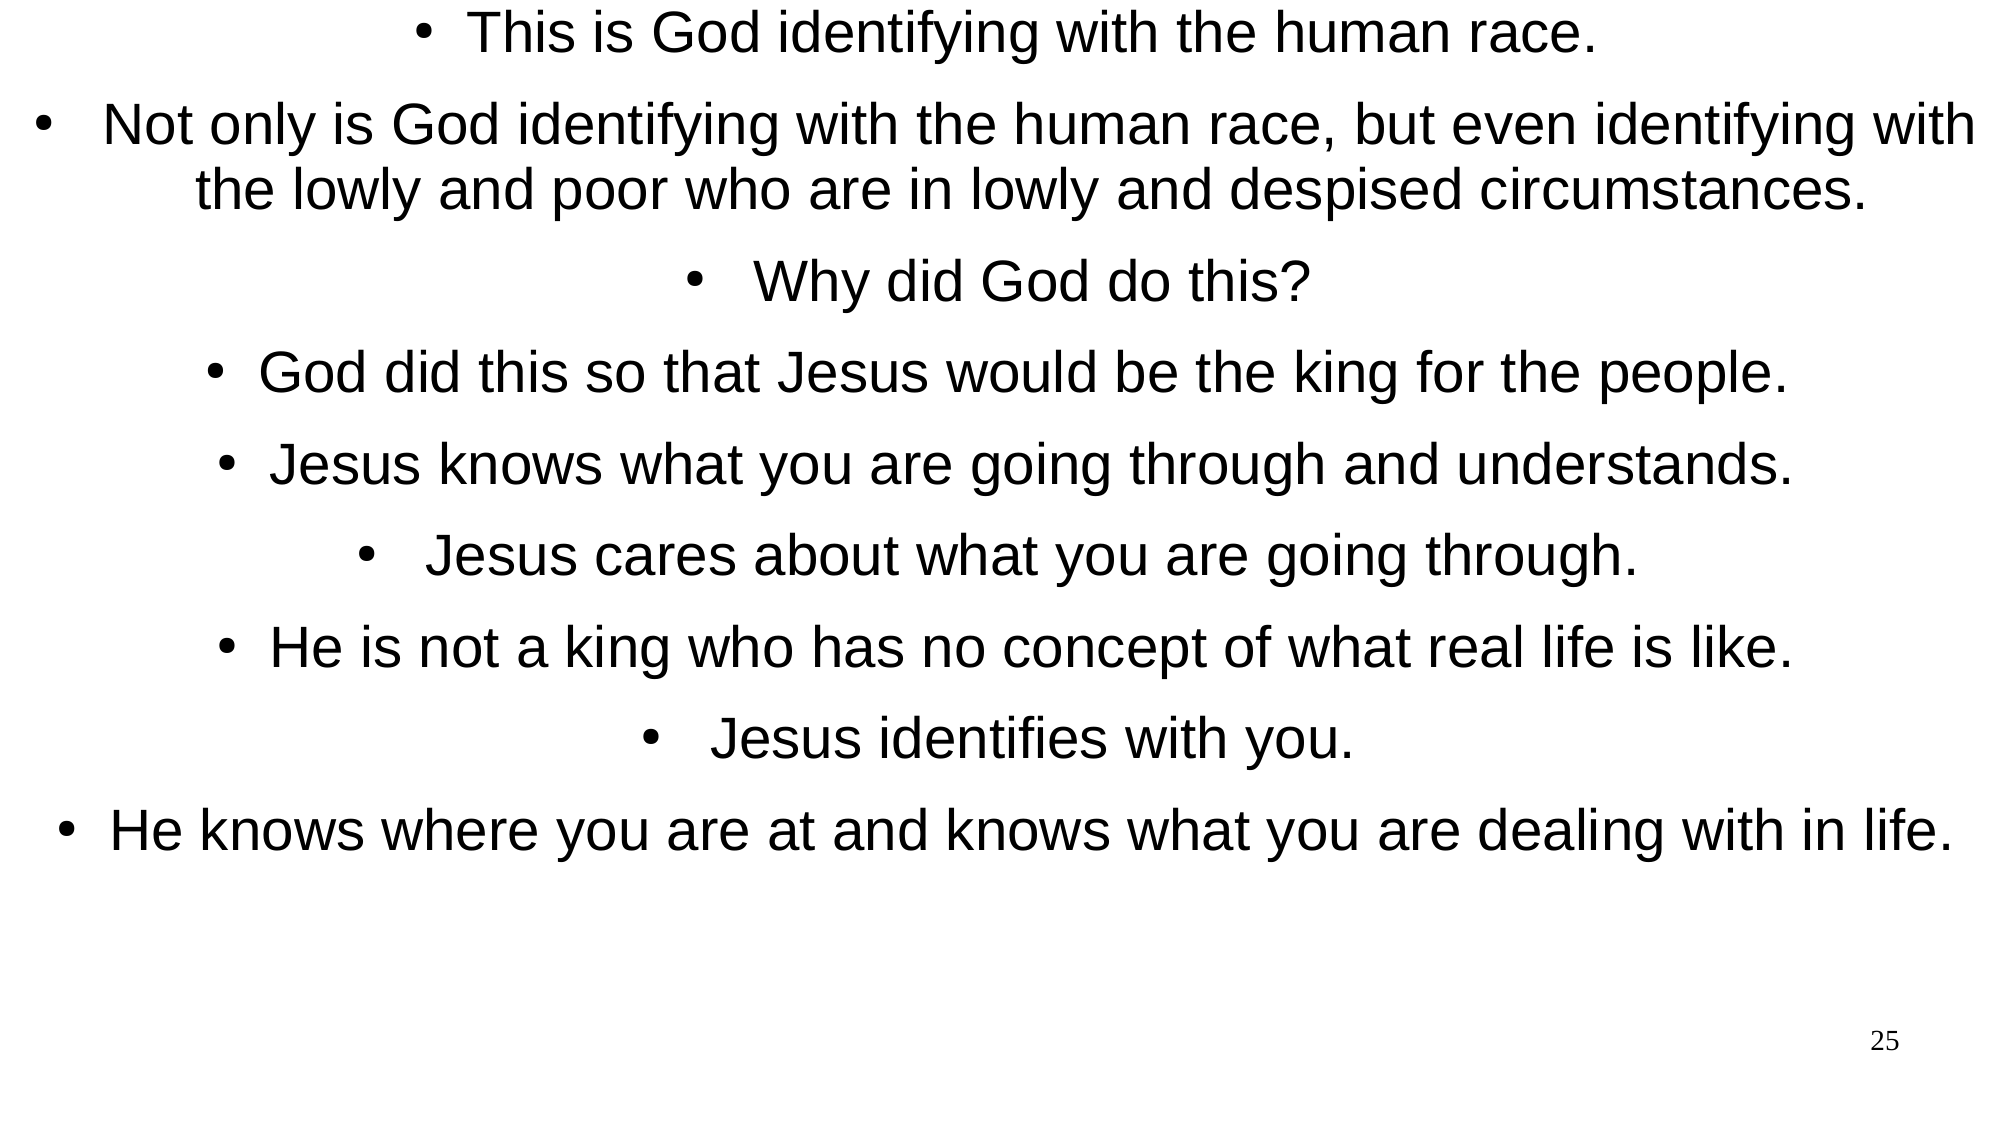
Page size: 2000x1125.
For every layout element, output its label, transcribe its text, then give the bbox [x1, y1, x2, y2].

list This is God identifying with the human race. Not only is God identifying with the human race, but even identifying with the lowly and poor who are in lowly and despised circumstances. Why did God do this? God did this so that Jesus would be the king for the people. Jesus knows what you are going through and understands. Jesus cares about what you are going through. He is not a king who has no concept of what real life is like. Jesus identifies with you. He knows where you are at and knows what you are dealing with in life. [0, 0, 1996, 1123]
